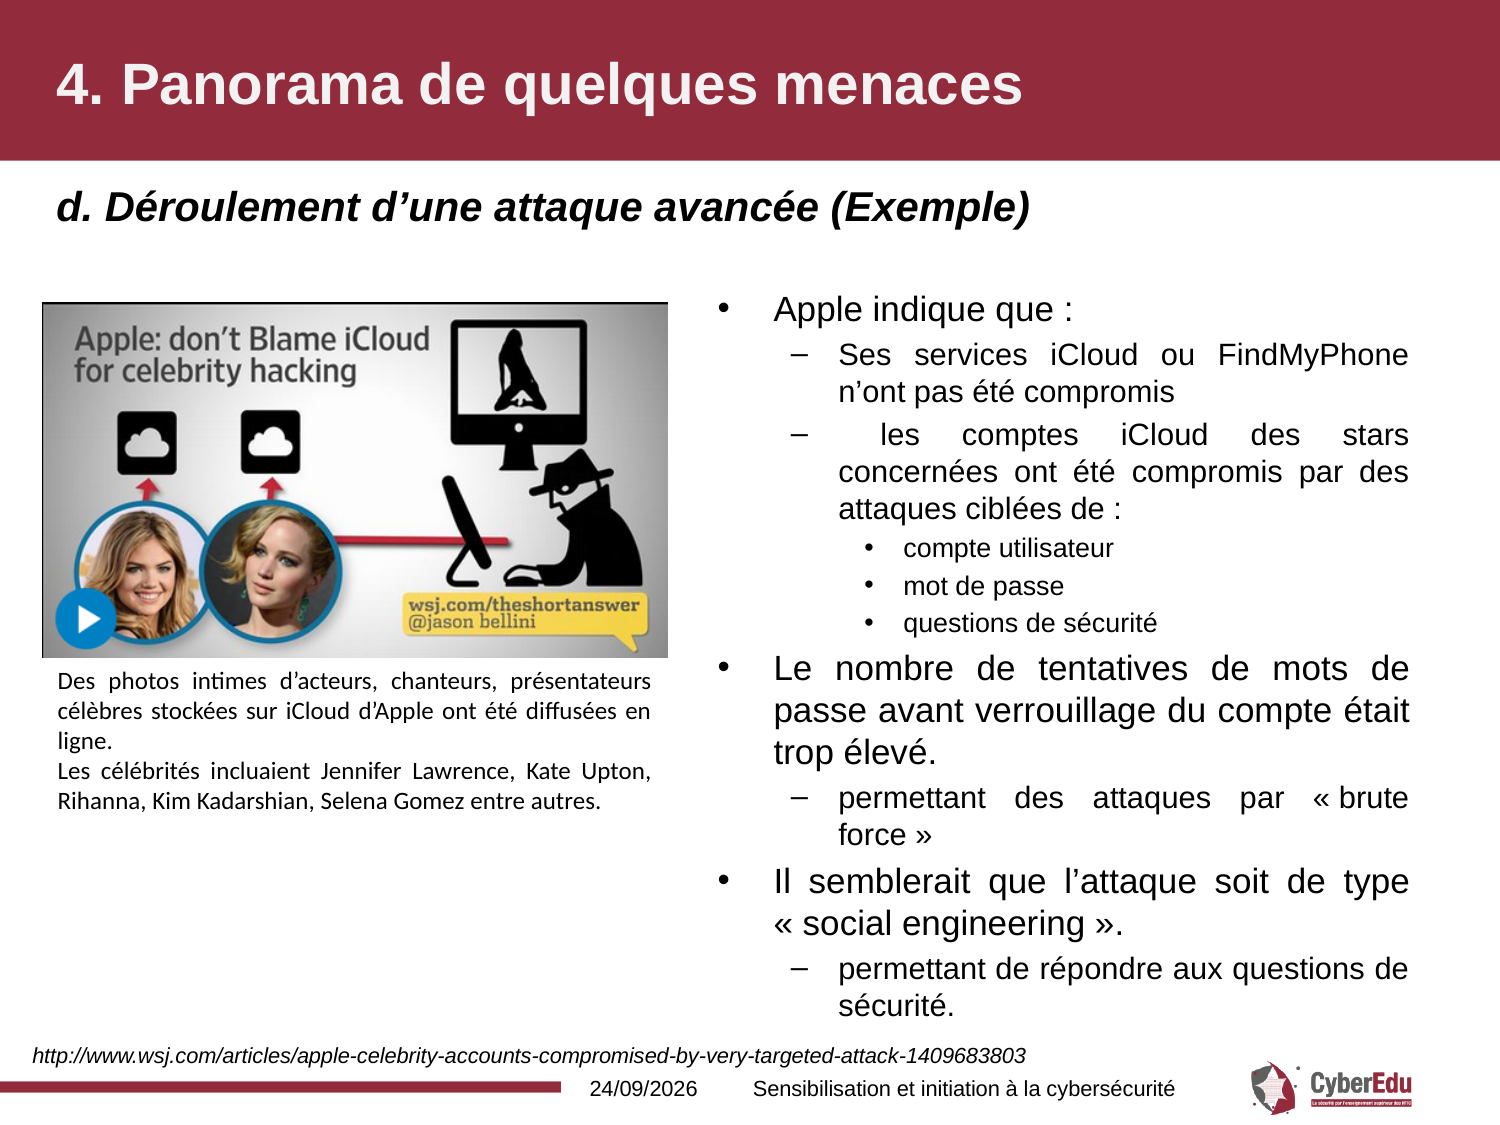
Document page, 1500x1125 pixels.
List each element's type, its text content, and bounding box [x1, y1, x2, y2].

text_box http://www.wsj.com/articles/apple-celebrity-accounts-compromised-by-very-targeted-attack-1409683803 [17, 1034, 1483, 1076]
picture [1246, 1076, 1412, 1115]
title 4. Panorama de quelques menaces [41, 1, 1471, 161]
text_box Des photos intimes d’acteurs, chanteurs, présentateurs célèbres stockées sur iCloud d’Apple ont été diffusées en ligne. Les célébrités incluaient Jennifer Lawrence, Kate Upton, Rihanna, Kim Kadarshian, Selena Gomez entre autres. [42, 658, 668, 822]
list d. Déroulement d’une attaque avancée (Exemple) [41, 172, 1471, 268]
list Apple indique que : Ses services iCloud ou FindMyPhone n’ont pas été compromis les comptes iCloud des stars concernées ont été compromis par des attaques ciblées de : compte utilisateur mot de passe questions de sécurité Le nombre de tentatives de mots de passe avant verrouillage du compte était trop élevé. permettant des attaques par « brute force » Il semblerait que l’attaque soit de type « social engineering ». permettant de répondre aux questions de sécurité. [702, 278, 1425, 1034]
picture [42, 302, 668, 658]
footer Sensibilisation et initiation à la cybersécurité [738, 1076, 1236, 1118]
slide_number 15/11/2020 [561, 1076, 727, 1118]
